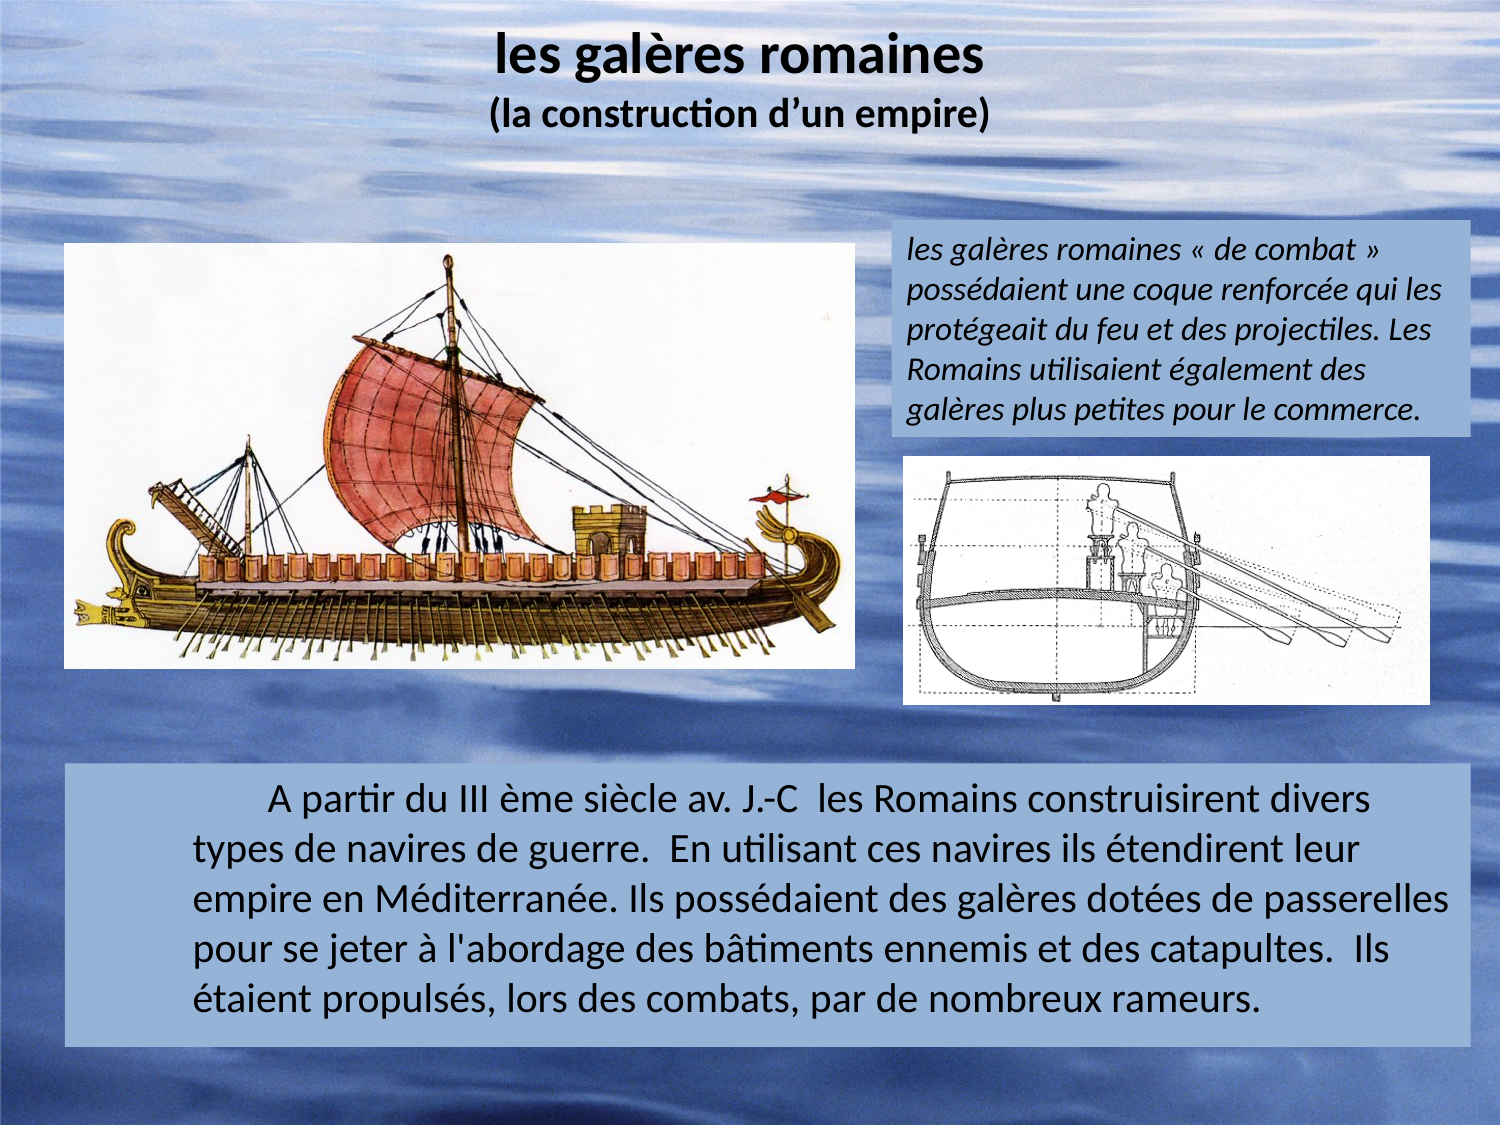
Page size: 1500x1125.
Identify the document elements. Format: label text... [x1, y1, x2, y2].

title les galères romaines (la construction d’un empire) [64, 0, 1415, 152]
text_box les galères romaines « de combat » possédaient une coque renforcée qui les protégeait du feu et des projectiles. Les Romains utilisaient également des galères plus petites pour le commerce. [891, 220, 1471, 437]
list A partir du III ème siècle av. J.-C les Romains construisirent divers types de navires de guerre. En utilisant ces navires ils étendirent leur empire en Méditerranée. Ils possédaient des galères dotées de passerelles pour se jeter à l'abordage des bâtiments ennemis et des catapultes. Ils étaient propulsés, lors des combats, par de nombreux rameurs. [64, 763, 1471, 1047]
picture [0, 0, 1500, 1125]
